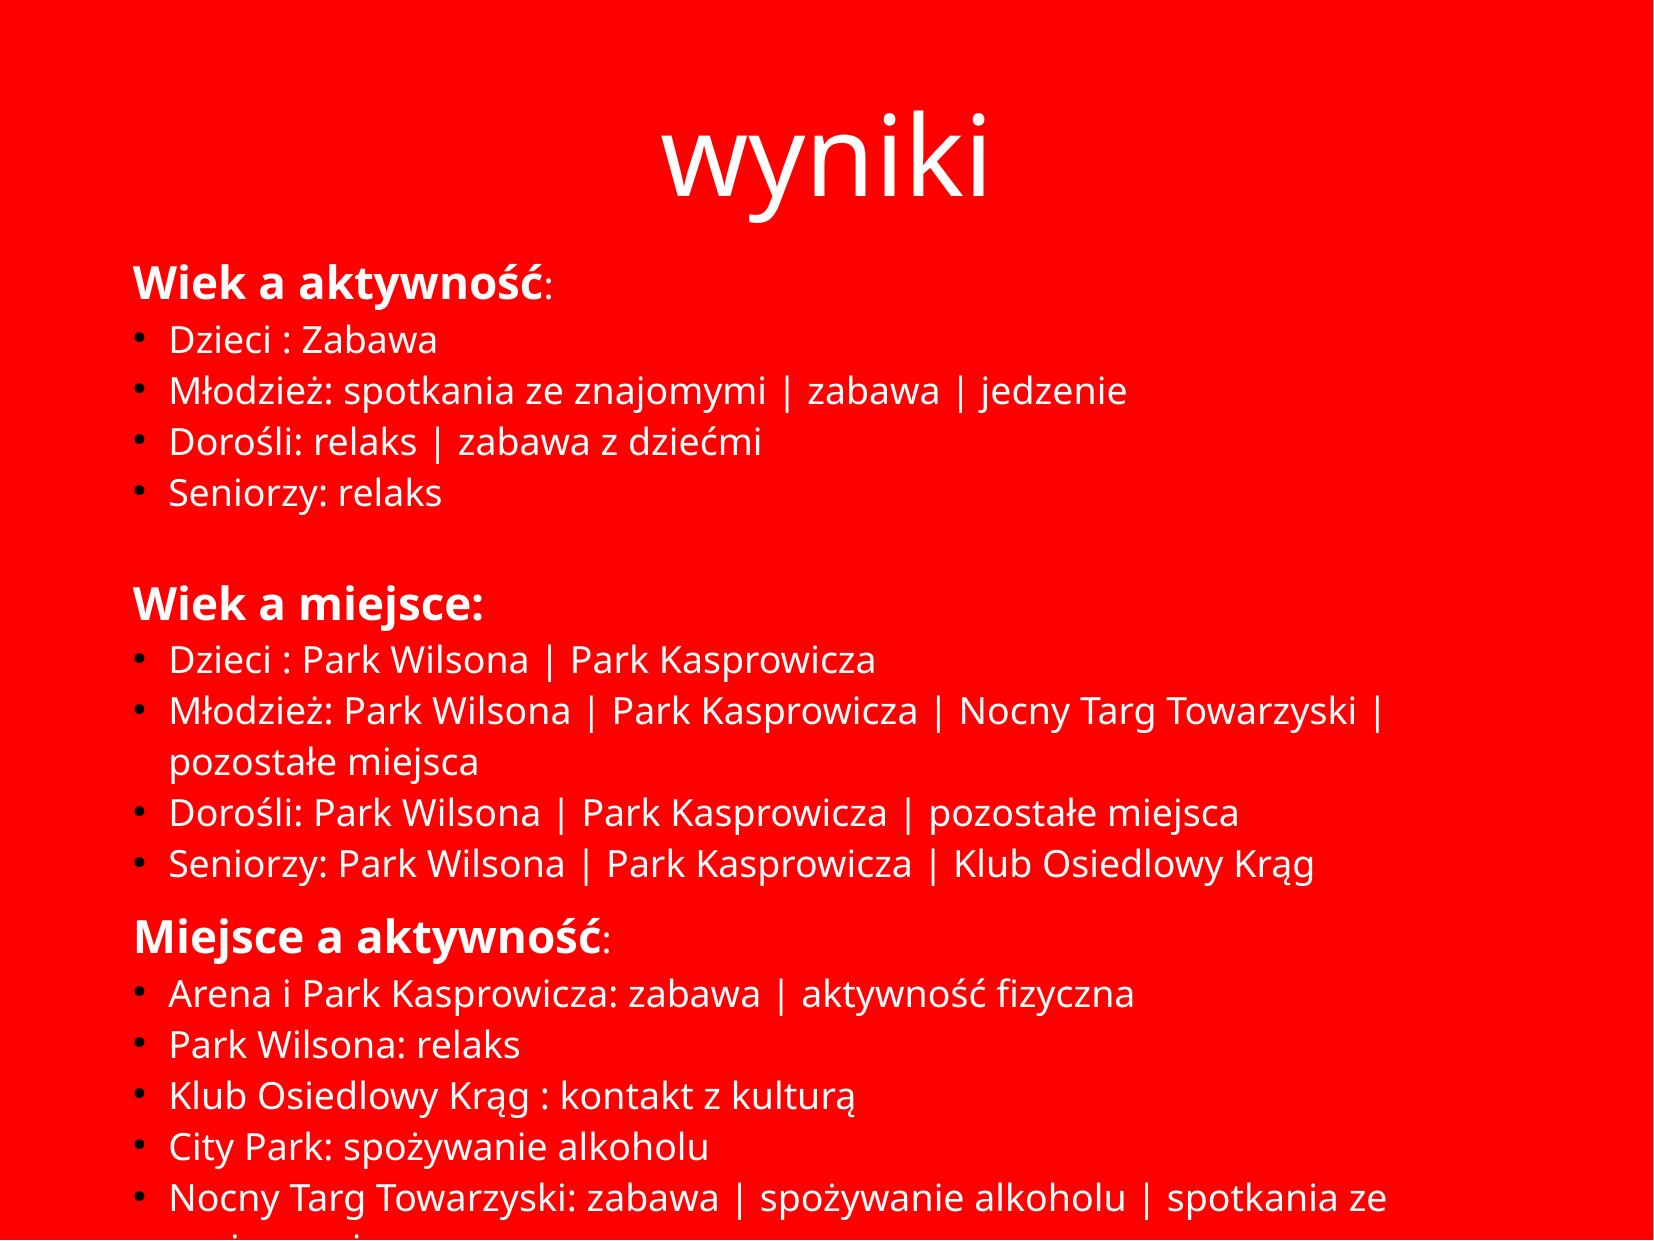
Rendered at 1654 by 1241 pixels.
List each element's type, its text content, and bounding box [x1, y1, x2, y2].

text_box Miejsce a aktywność: Arena i Park Kasprowicza: zabawa | aktywność fizyczna Park Wilsona: relaks Klub Osiedlowy Krąg : kontakt z kulturą City Park: spożywanie alkoholu Nocny Targ Towarzyski: zabawa | spożywanie alkoholu | spotkania ze znajomymi [118, 897, 1536, 1240]
text_box Wiek a aktywność: Dzieci : Zabawa Młodzież: spotkania ze znajomymi | zabawa | jedzenie Dorośli: relaks | zabawa z dziećmi Seniorzy: relaks [118, 243, 1536, 495]
title wyniki [82, 49, 1571, 257]
text_box Wiek a miejsce: Dzieci : Park Wilsona | Park Kasprowicza Młodzież: Park Wilsona | Park Kasprowicza | Nocny Targ Towarzyski | pozostałe miejsca Dorośli: Park Wilsona | Park Kasprowicza | pozostałe miejsca Seniorzy: Park Wilsona | Park Kasprowicza | Klub Osiedlowy Krąg [118, 563, 1536, 861]
